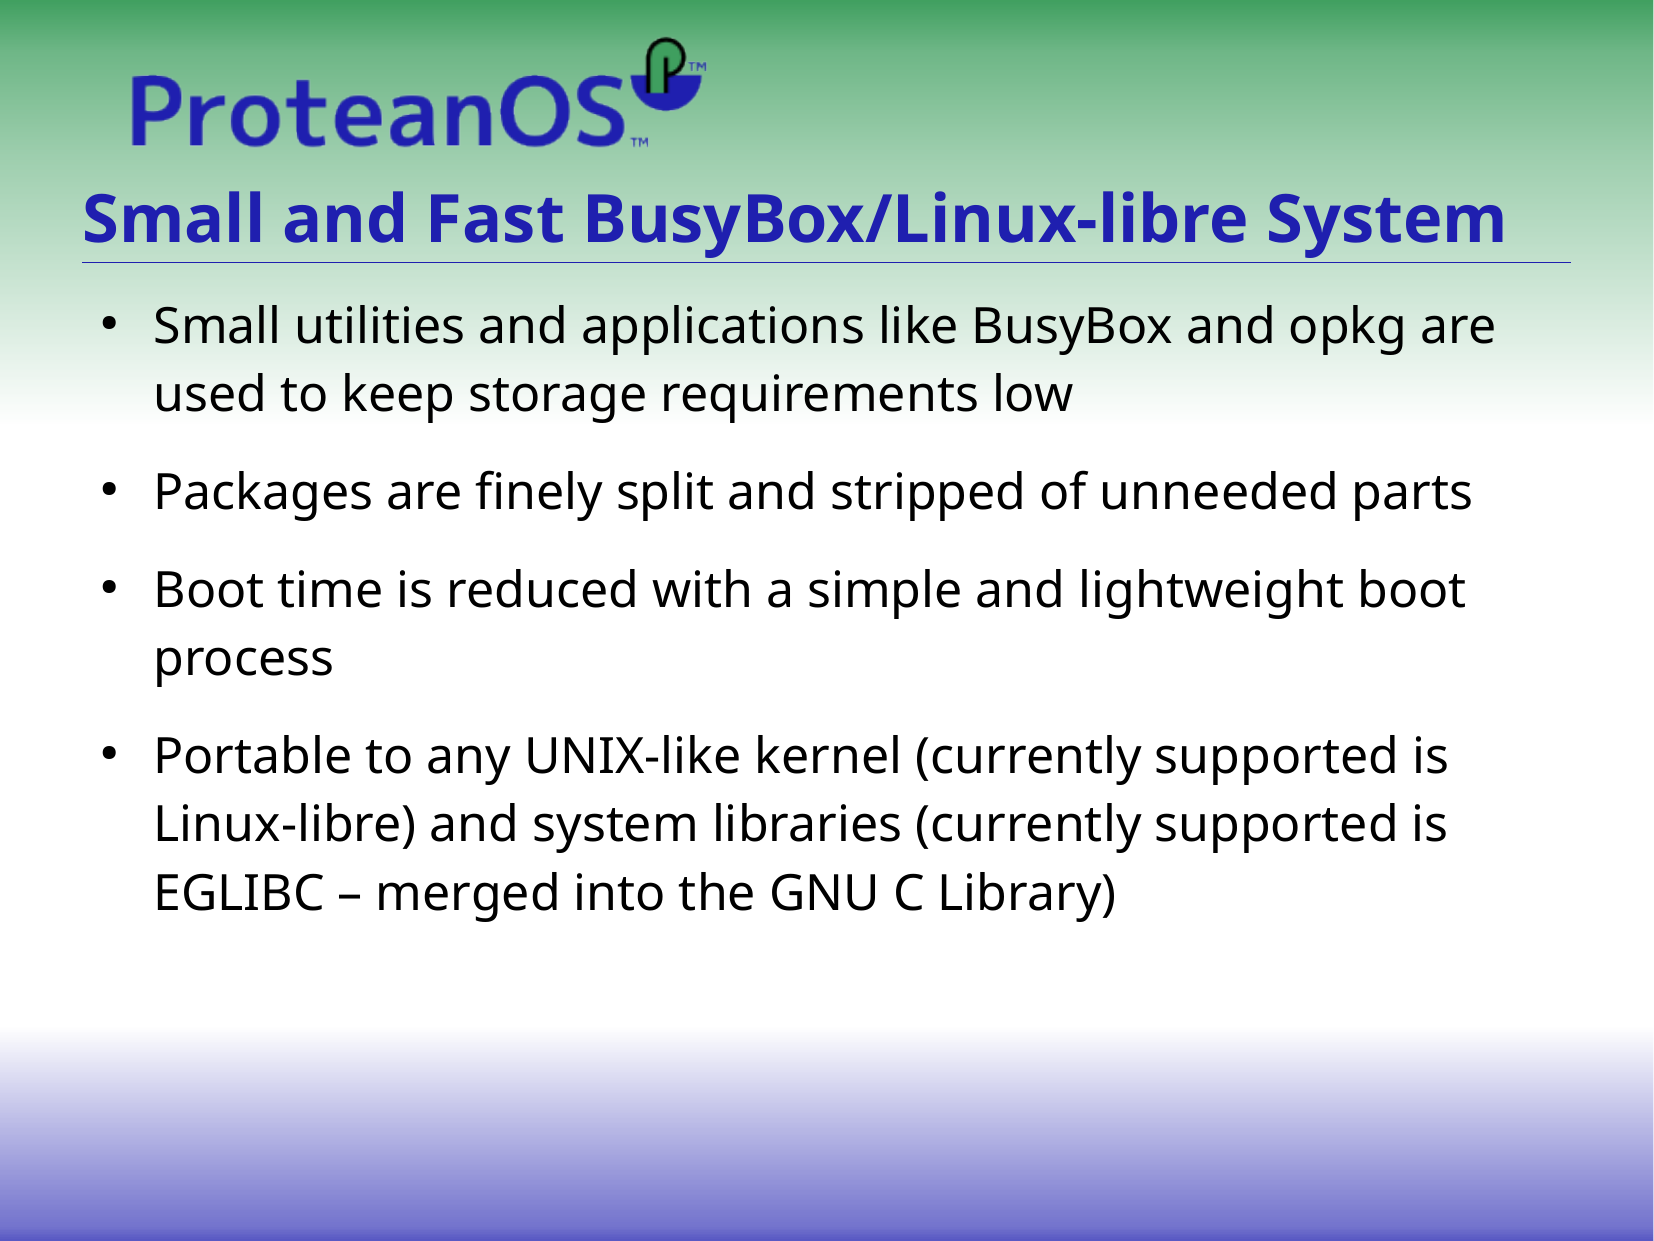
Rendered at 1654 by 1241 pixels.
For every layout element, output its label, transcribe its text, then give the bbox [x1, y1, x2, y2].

picture [0, 1027, 1654, 1241]
list Small utilities and applications like BusyBox and opkg are used to keep storage requirements low Packages are finely split and stripped of unneeded parts Boot time is reduced with a simple and lightweight boot process Portable to any UNIX-like kernel (currently supported is Linux-libre) and system libraries (currently supported is EGLIBC – merged into the GNU C Library) [82, 290, 1571, 1010]
picture [0, 0, 1654, 426]
title Small and Fast BusyBox/Linux-libre System [82, 150, 1571, 263]
